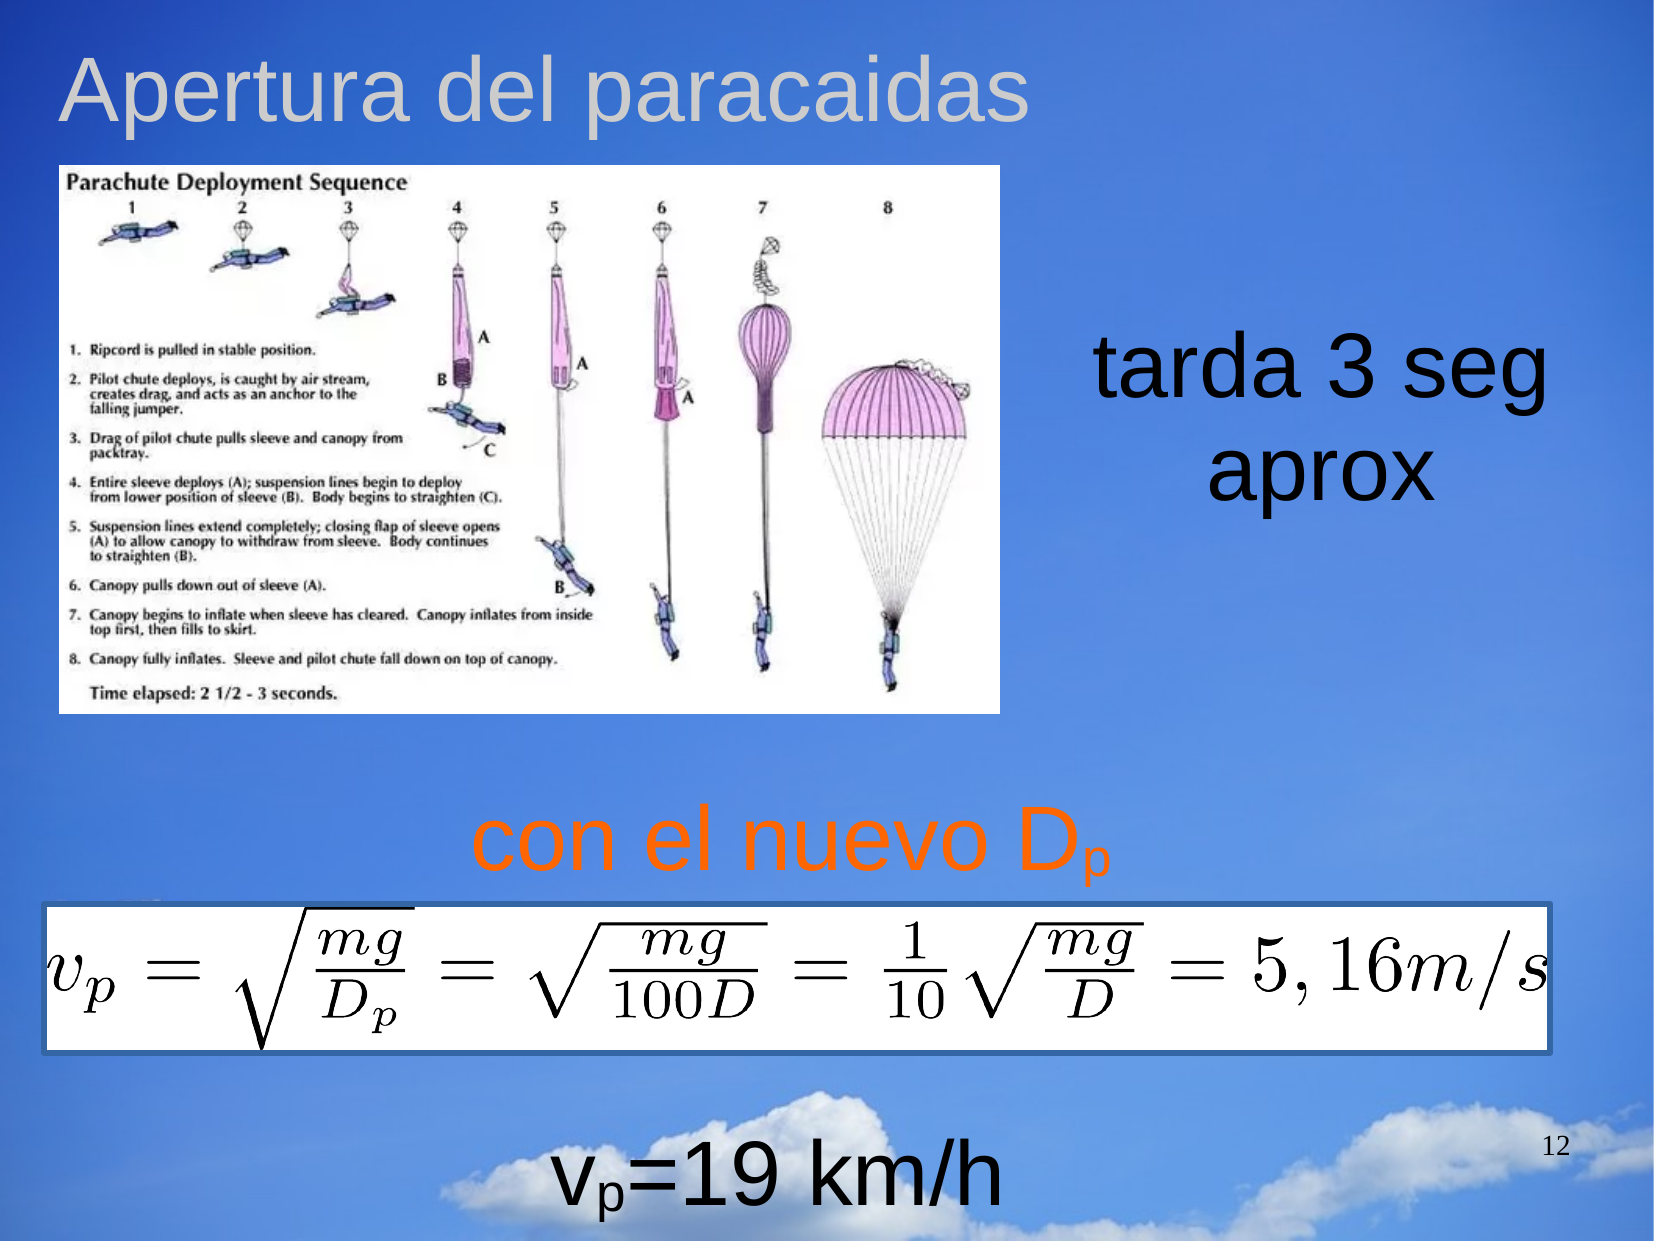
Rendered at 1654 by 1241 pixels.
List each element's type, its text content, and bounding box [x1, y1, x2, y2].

title Apertura del paracaidas [59, 37, 1548, 142]
text_box tarda 3 seg aprox [944, 314, 1654, 520]
title con el nuevo Dp [366, 684, 1217, 901]
text_box vp=19 km/h [401, 1107, 1156, 1241]
picture [0, 0, 1654, 1241]
